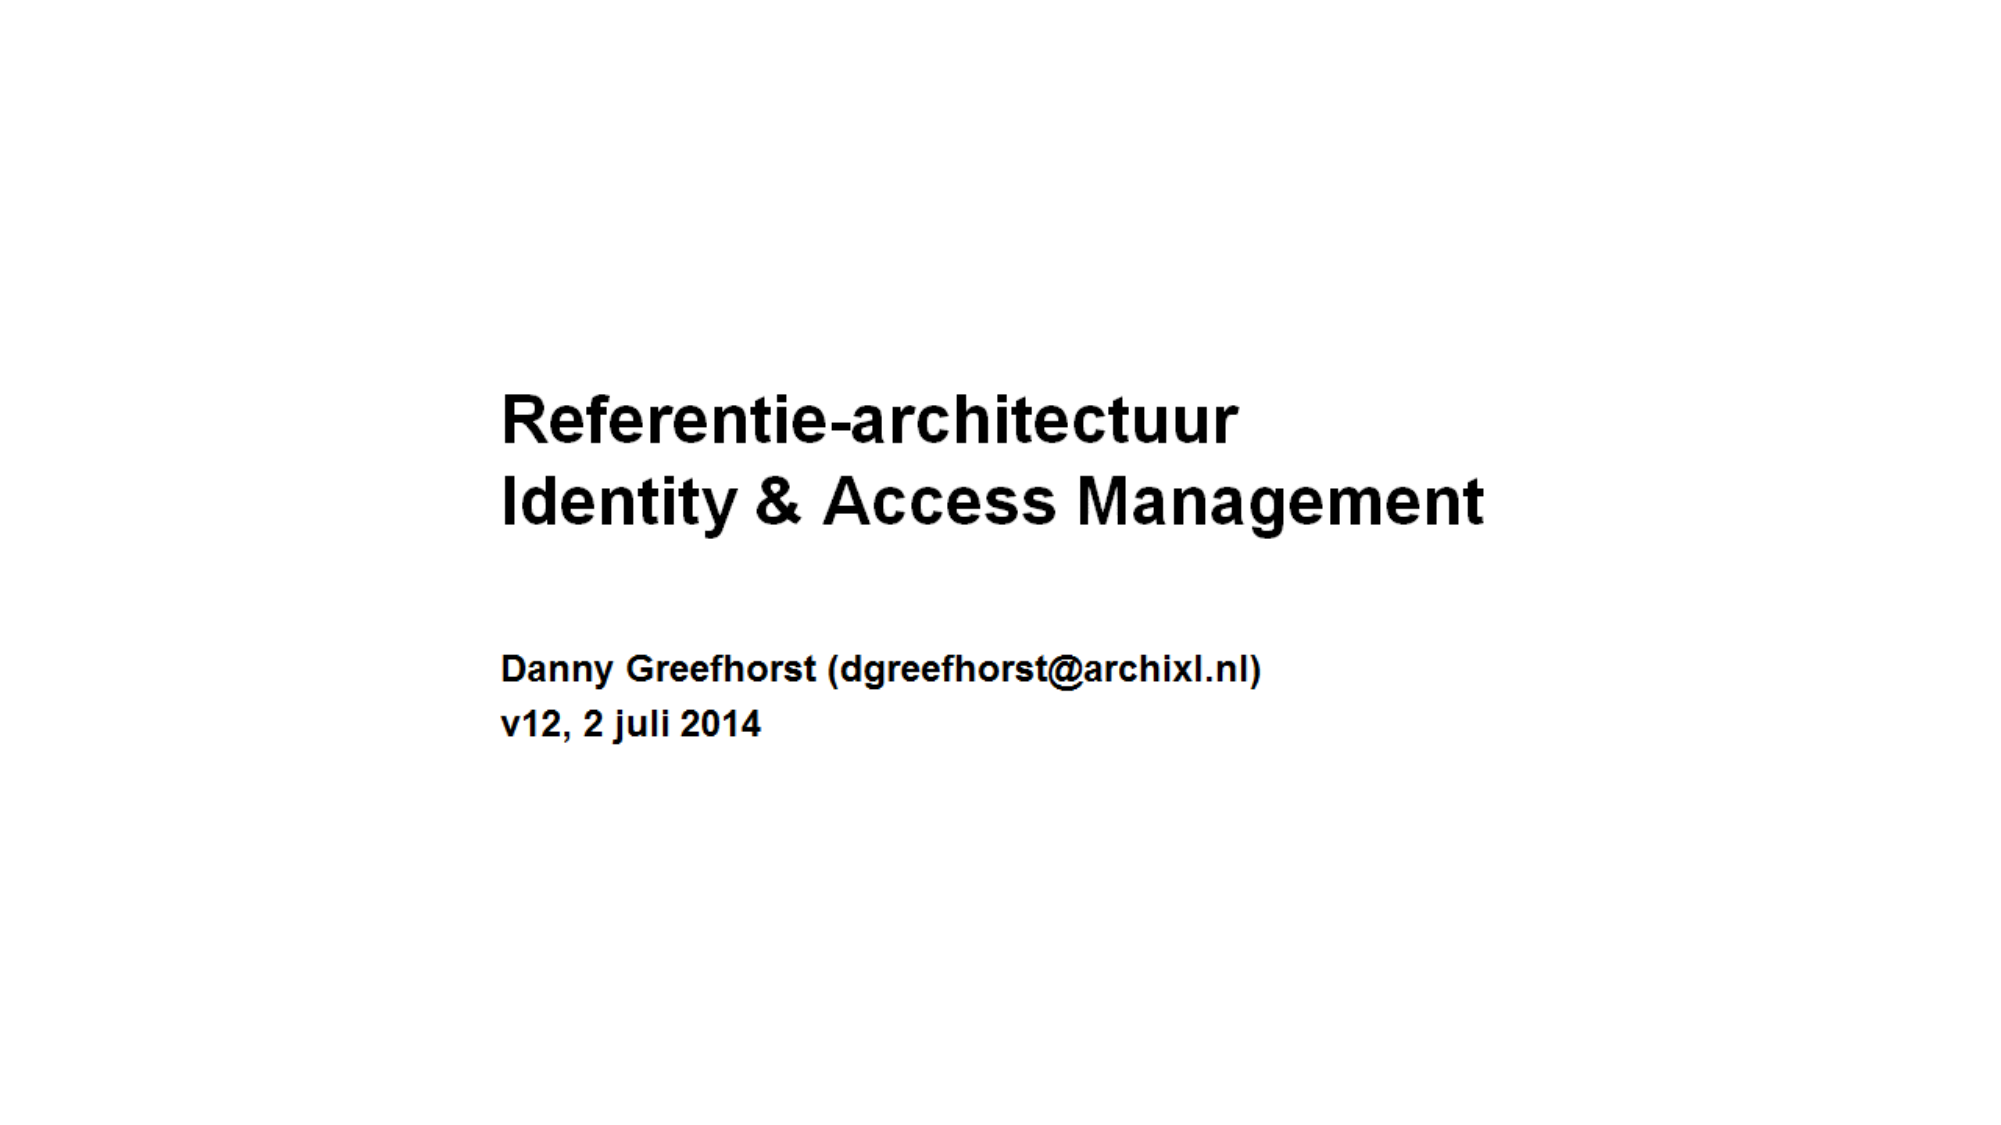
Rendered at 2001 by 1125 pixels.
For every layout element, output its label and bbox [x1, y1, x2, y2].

picture [460, 357, 1540, 768]
